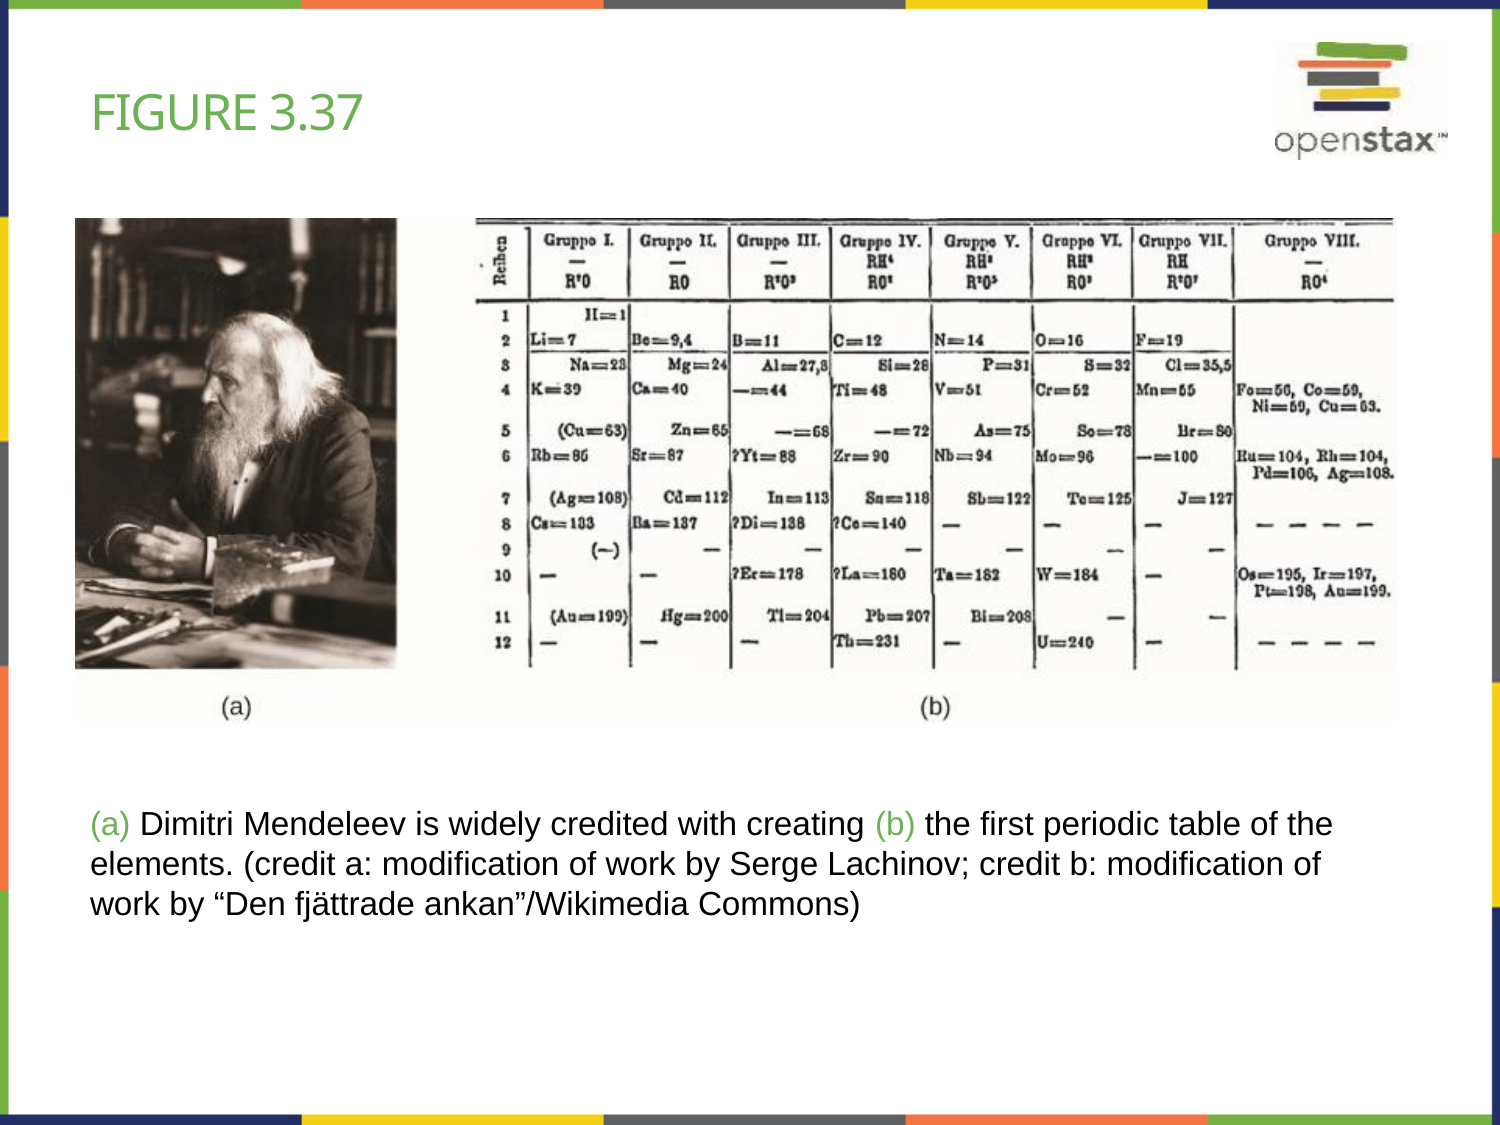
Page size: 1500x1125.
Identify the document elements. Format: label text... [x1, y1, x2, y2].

picture [0, 0, 1500, 1125]
title Figure 3.37 [75, 39, 1398, 148]
list (a) Dimitri Mendeleev is widely credited with creating (b) the first periodic table of the elements. (credit a: modification of work by Serge Lachinov; credit b: modification of work by “Den fjättrade ankan”/Wikimedia Commons) [75, 794, 1398, 986]
